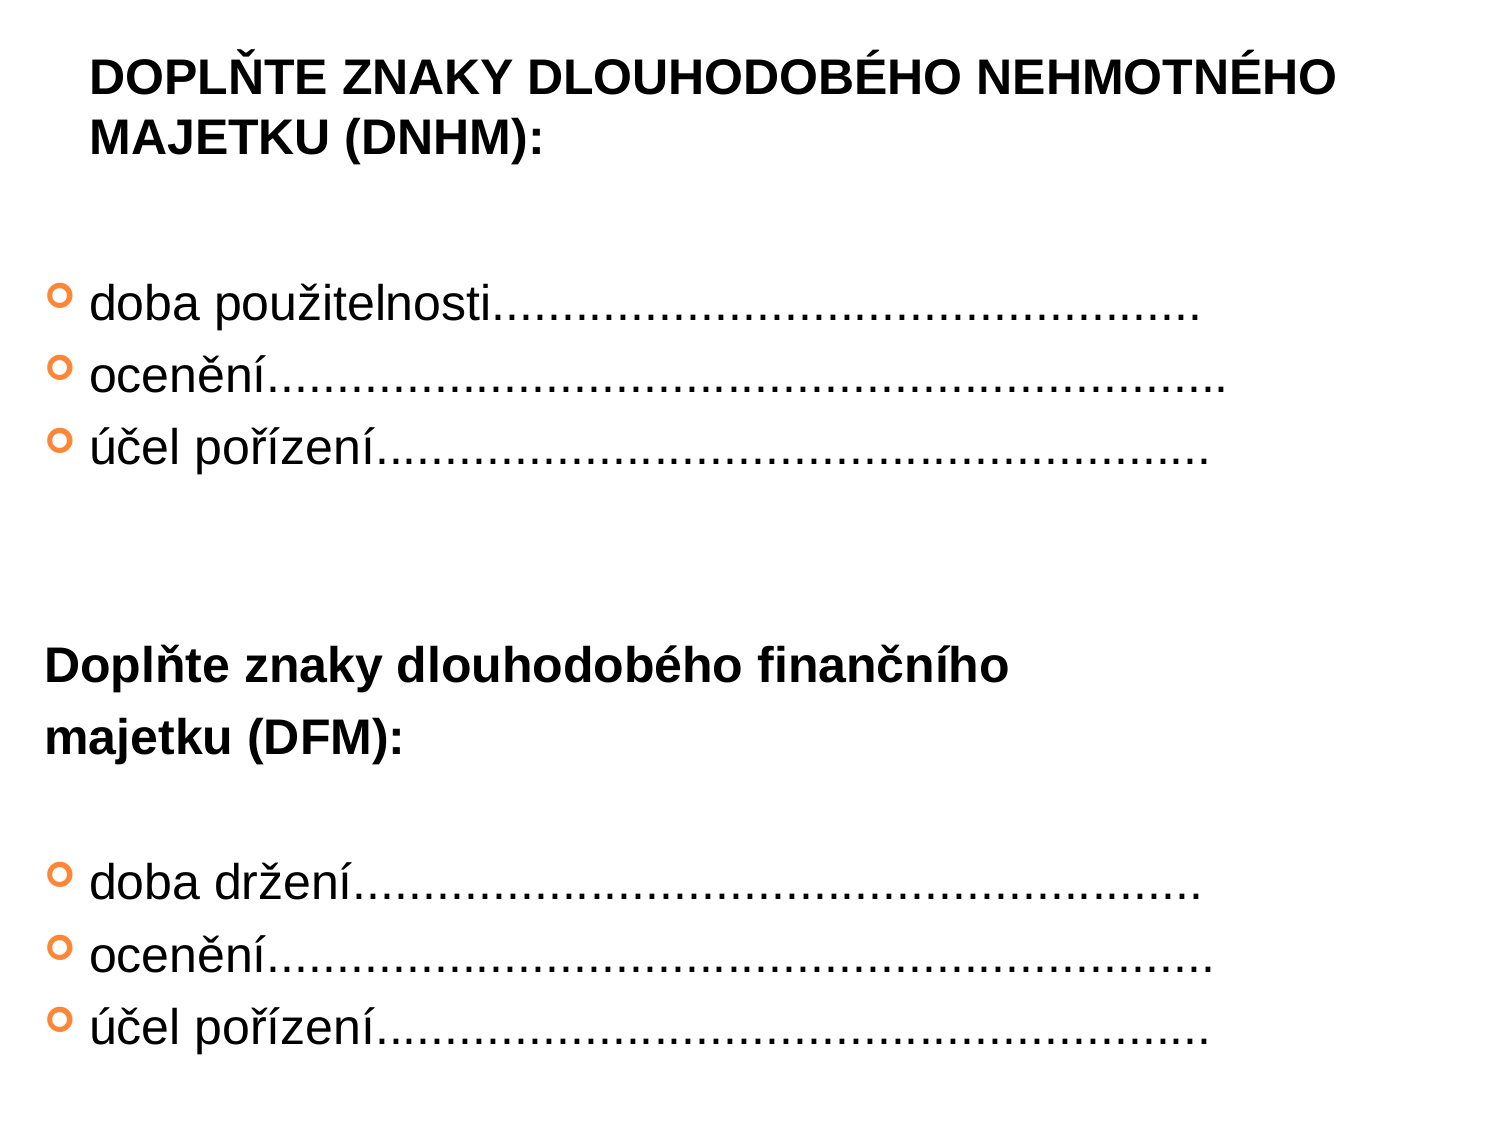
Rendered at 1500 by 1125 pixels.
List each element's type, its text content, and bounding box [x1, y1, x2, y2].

list doba použitelnosti................................................... ocenění..................................................................... účel pořízení............................................................ Doplňte znaky dlouhodobého finančního majetku (DFM): doba držení............................................................. ocenění.................................................................... účel pořízení............................................................ [29, 262, 1471, 1125]
title DOPLŇTE ZNAKY DLOUHODOBÉHO NEHMOTNÉHO MAJETKU (DNHM): [74, 37, 1459, 233]
